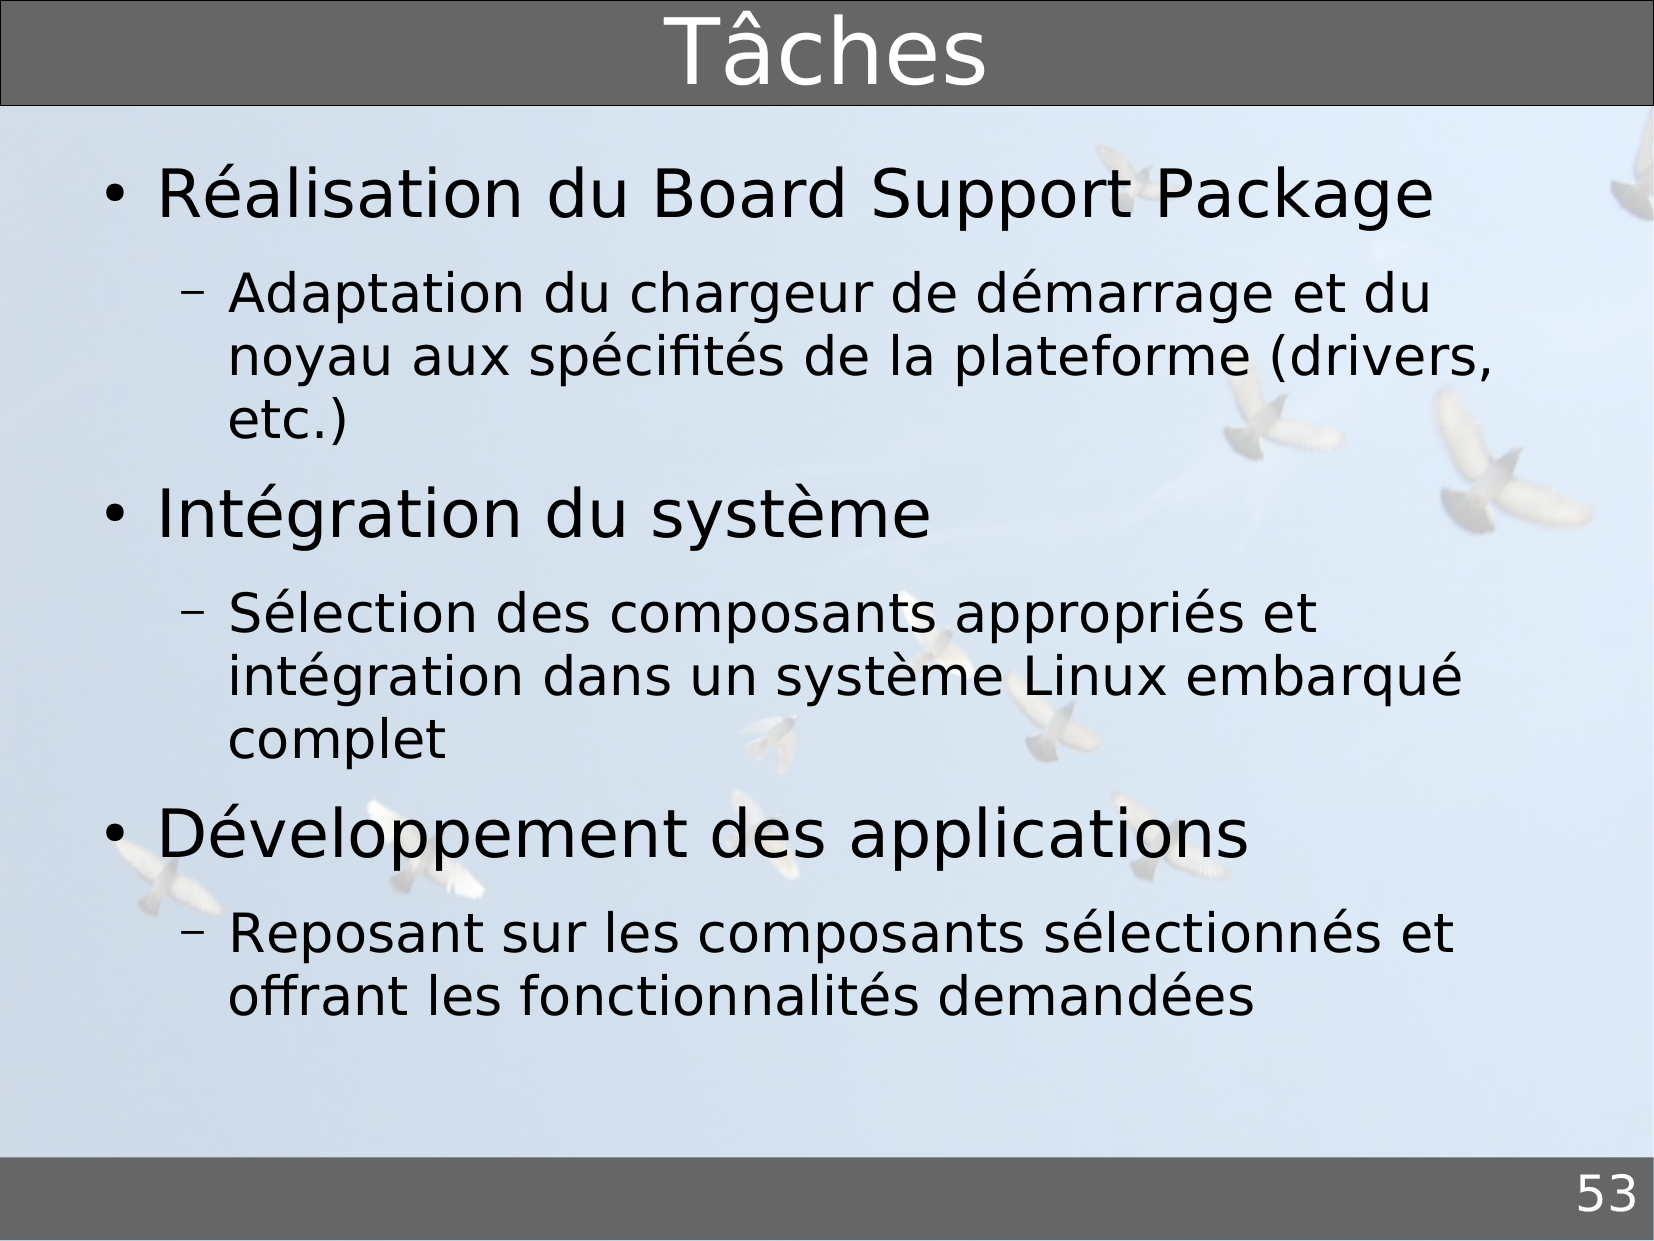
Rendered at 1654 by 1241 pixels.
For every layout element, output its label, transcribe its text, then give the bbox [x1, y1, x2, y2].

list Réalisation du Board Support Package Adaptation du chargeur de démarrage et du noyau aux spécifités de la plateforme (drivers, etc.) Intégration du système Sélection des composants appropriés et intégration dans un système Linux embarqué complet Développement des applications Reposant sur les composants sélectionnés et offrant les fonctionnalités demandées [85, 155, 1574, 1103]
title Tâches [0, 0, 1654, 107]
